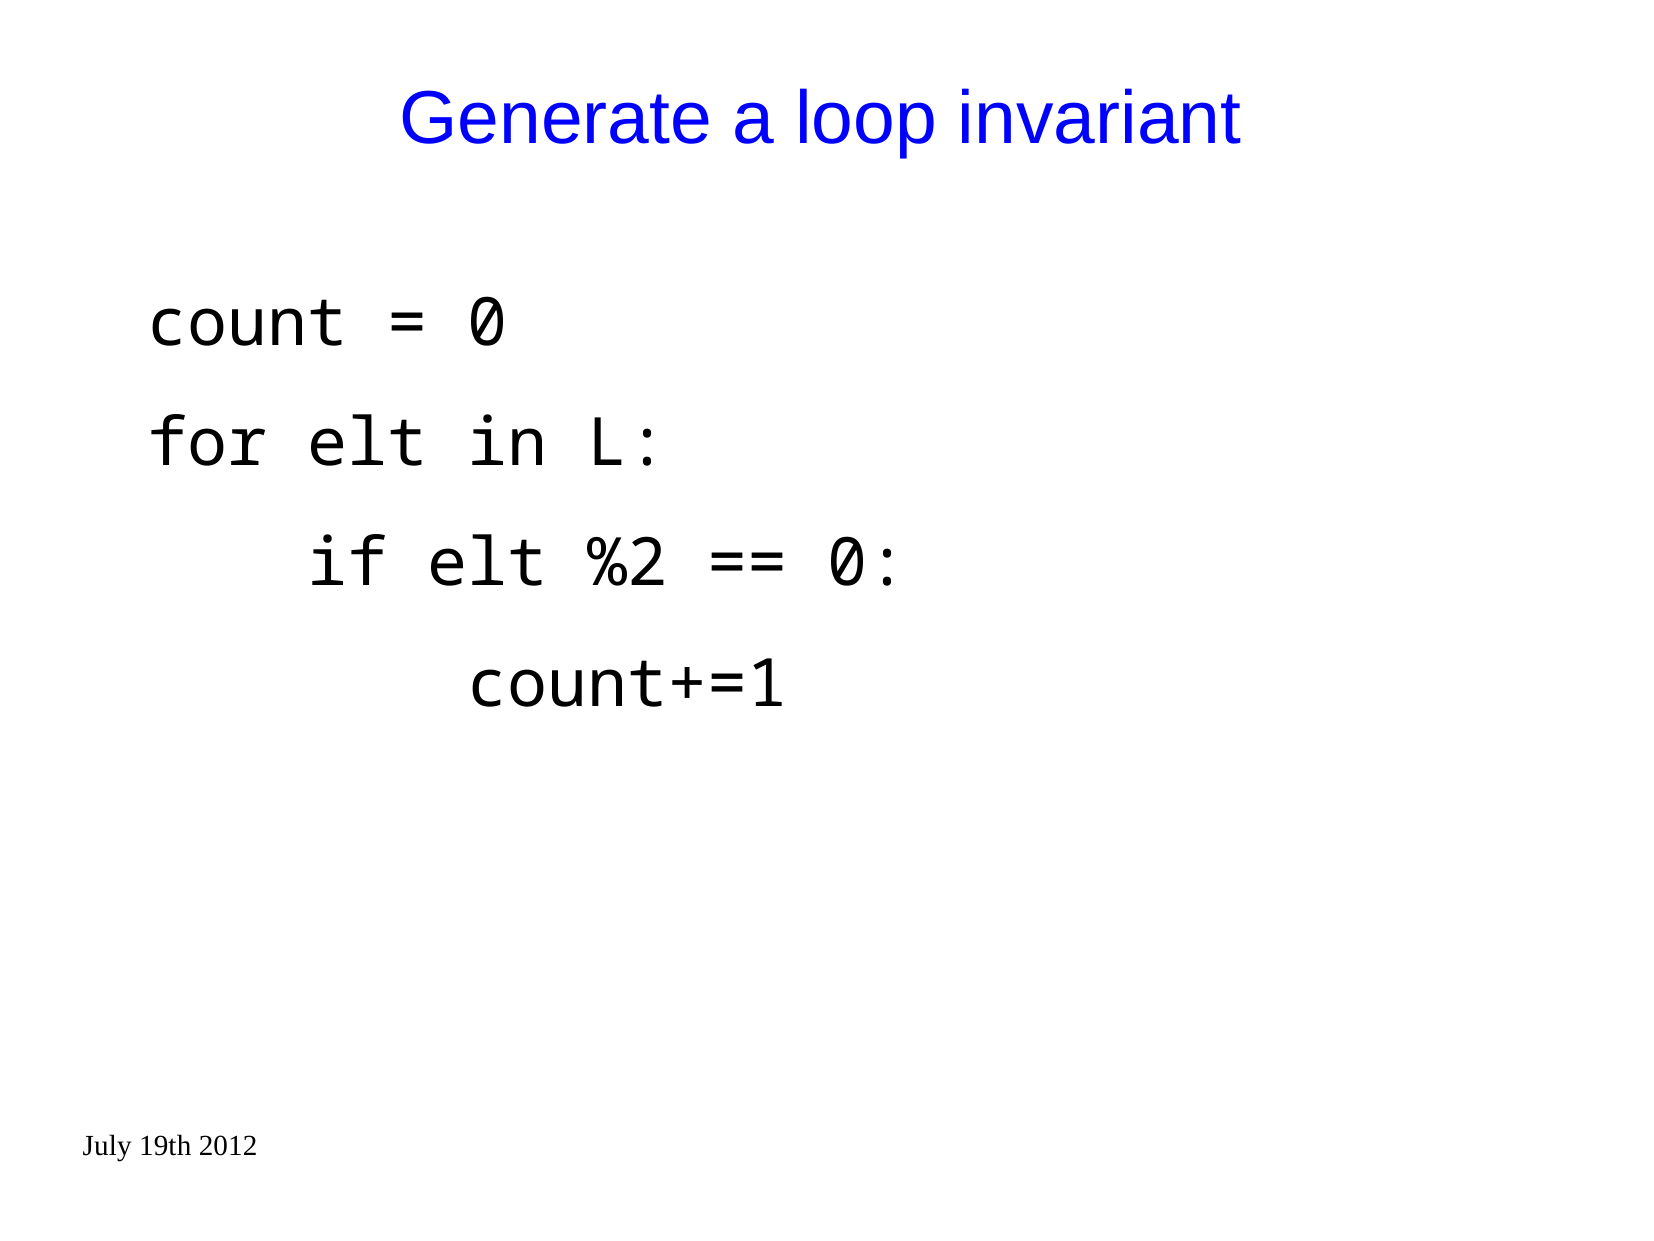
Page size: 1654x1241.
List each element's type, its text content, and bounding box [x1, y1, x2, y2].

list count = 0 for elt in L: if elt %2 == 0: count+=1 [76, 274, 1565, 1093]
title Generate a loop invariant [76, 58, 1565, 178]
